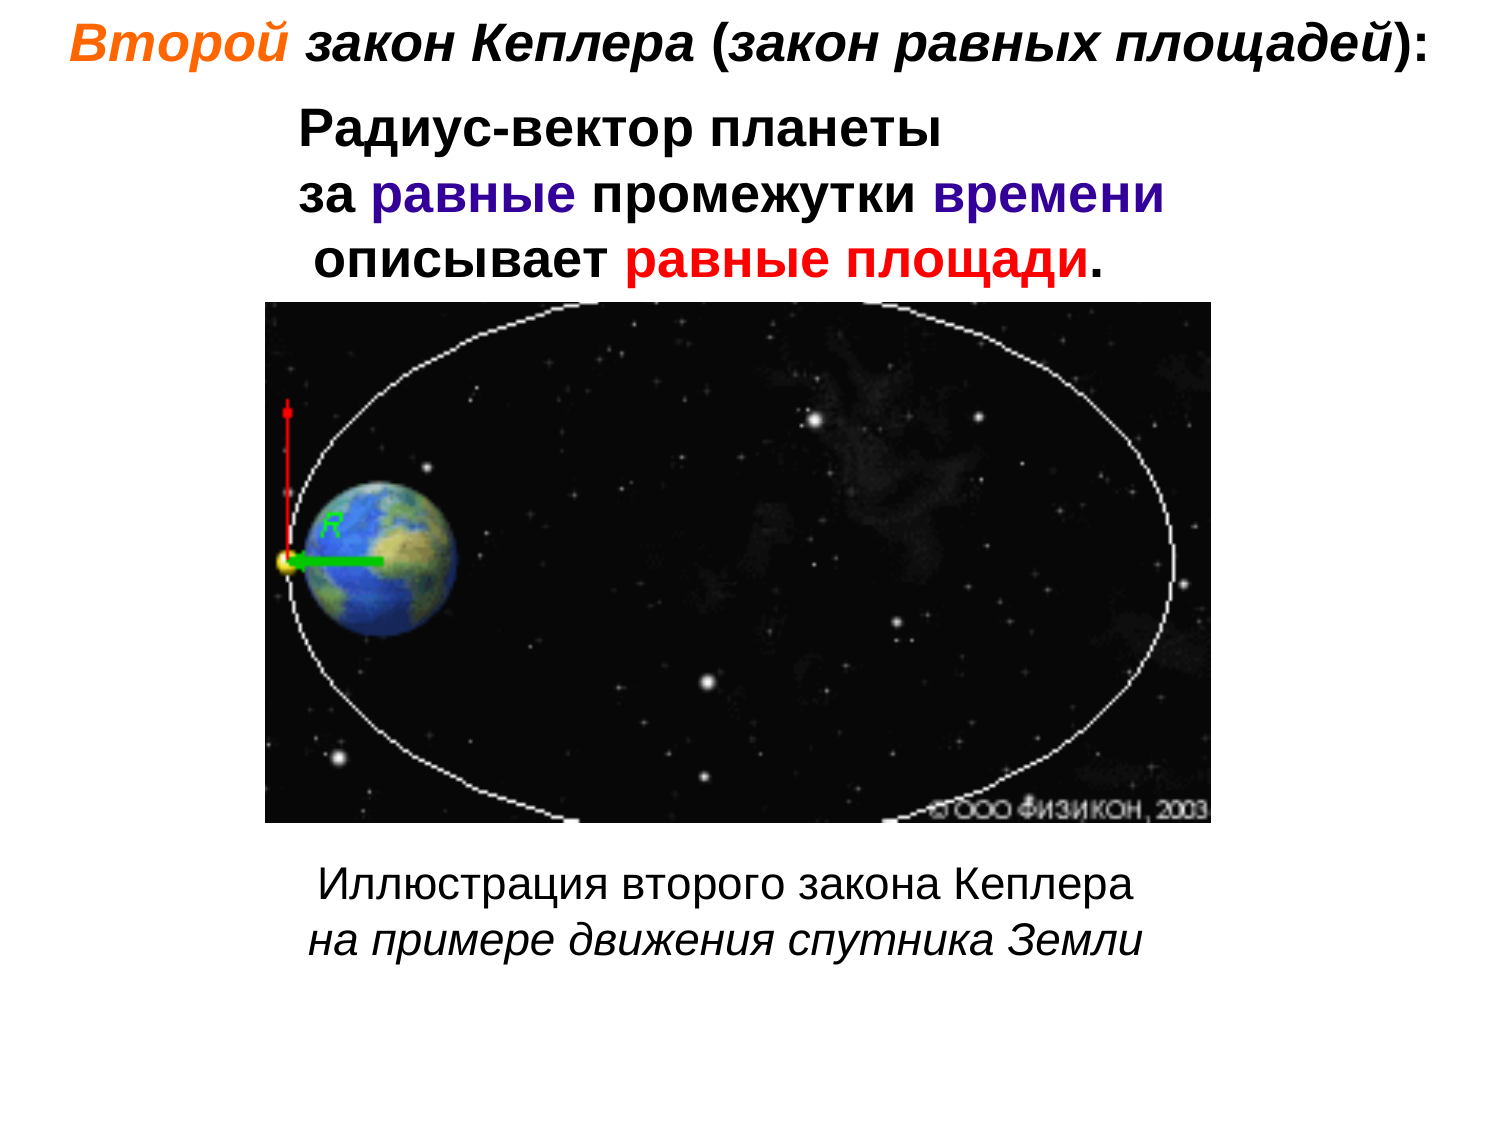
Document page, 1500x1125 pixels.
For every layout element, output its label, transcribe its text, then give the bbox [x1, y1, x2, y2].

text_box Радиус-вектор планеты за равные промежутки времени описывает равные площади. [283, 129, 1500, 296]
text_box Иллюстрация второго закона Кеплера на примере движения спутника Земли [265, 846, 1199, 973]
text_box Второй закон Кеплера (закон равных площадей): [0, 0, 1500, 81]
picture [265, 302, 1211, 823]
